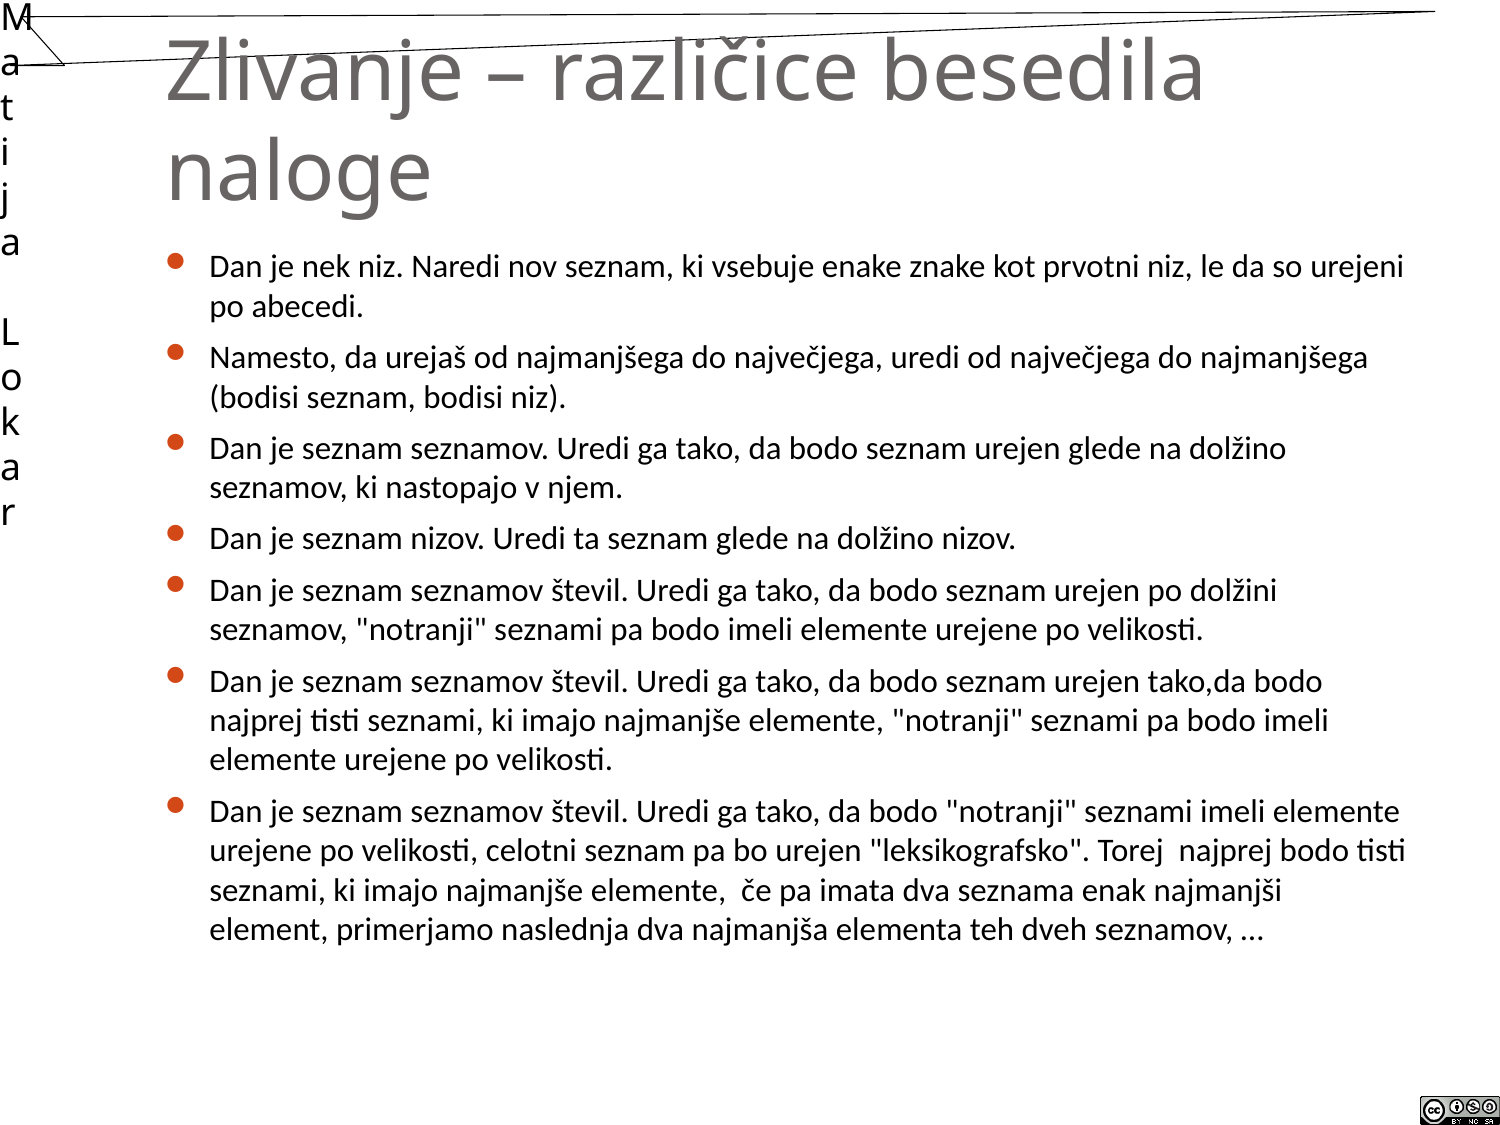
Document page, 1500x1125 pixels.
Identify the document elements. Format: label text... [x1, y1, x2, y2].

list Dan je nek niz. Naredi nov seznam, ki vsebuje enake znake kot prvotni niz, le da so urejeni po abecedi. Namesto, da urejaš od najmanjšega do največjega, uredi od največjega do najmanjšega (bodisi seznam, bodisi niz). Dan je seznam seznamov. Uredi ga tako, da bodo seznam urejen glede na dolžino seznamov, ki nastopajo v njem. Dan je seznam nizov. Uredi ta seznam glede na dolžino nizov. Dan je seznam seznamov števil. Uredi ga tako, da bodo seznam urejen po dolžini seznamov, "notranji" seznami pa bodo imeli elemente urejene po velikosti. Dan je seznam seznamov števil. Uredi ga tako, da bodo seznam urejen tako,da bodo najprej tisti seznami, ki imajo najmanjše elemente, "notranji" seznami pa bodo imeli elemente urejene po velikosti. Dan je seznam seznamov števil. Uredi ga tako, da bodo "notranji" seznami imeli elemente urejene po velikosti, celotni seznam pa bo urejen "leksikografsko". Torej najprej bodo tisti seznami, ki imajo najmanjše elemente, če pa imata dva seznama enak najmanjši element, primerjamo naslednja dva najmanjša elementa teh dveh seznamov, … [150, 237, 1425, 988]
title Zlivanje – različice besedila naloge [150, 45, 1425, 233]
picture [1420, 1096, 1500, 1125]
